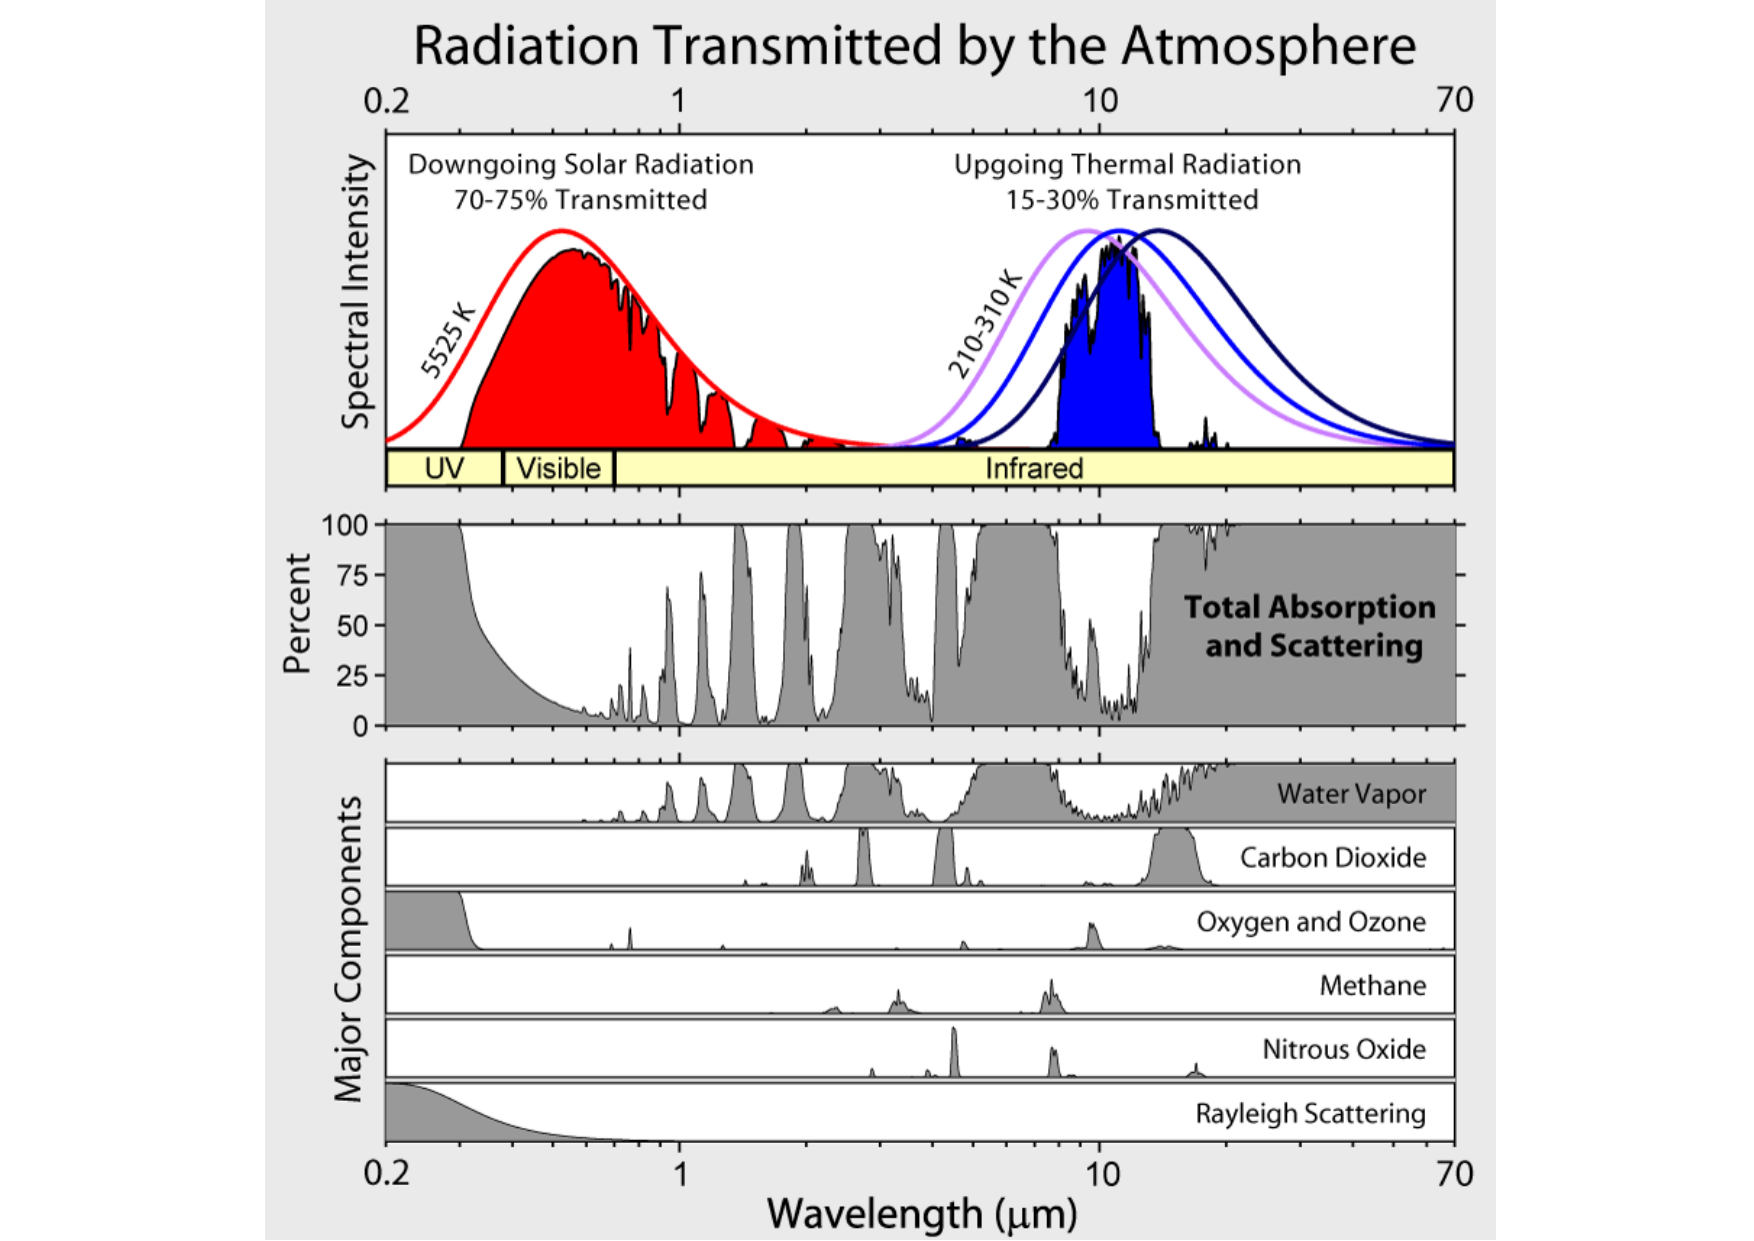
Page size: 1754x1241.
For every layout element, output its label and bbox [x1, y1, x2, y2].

picture [265, 0, 1496, 1240]
